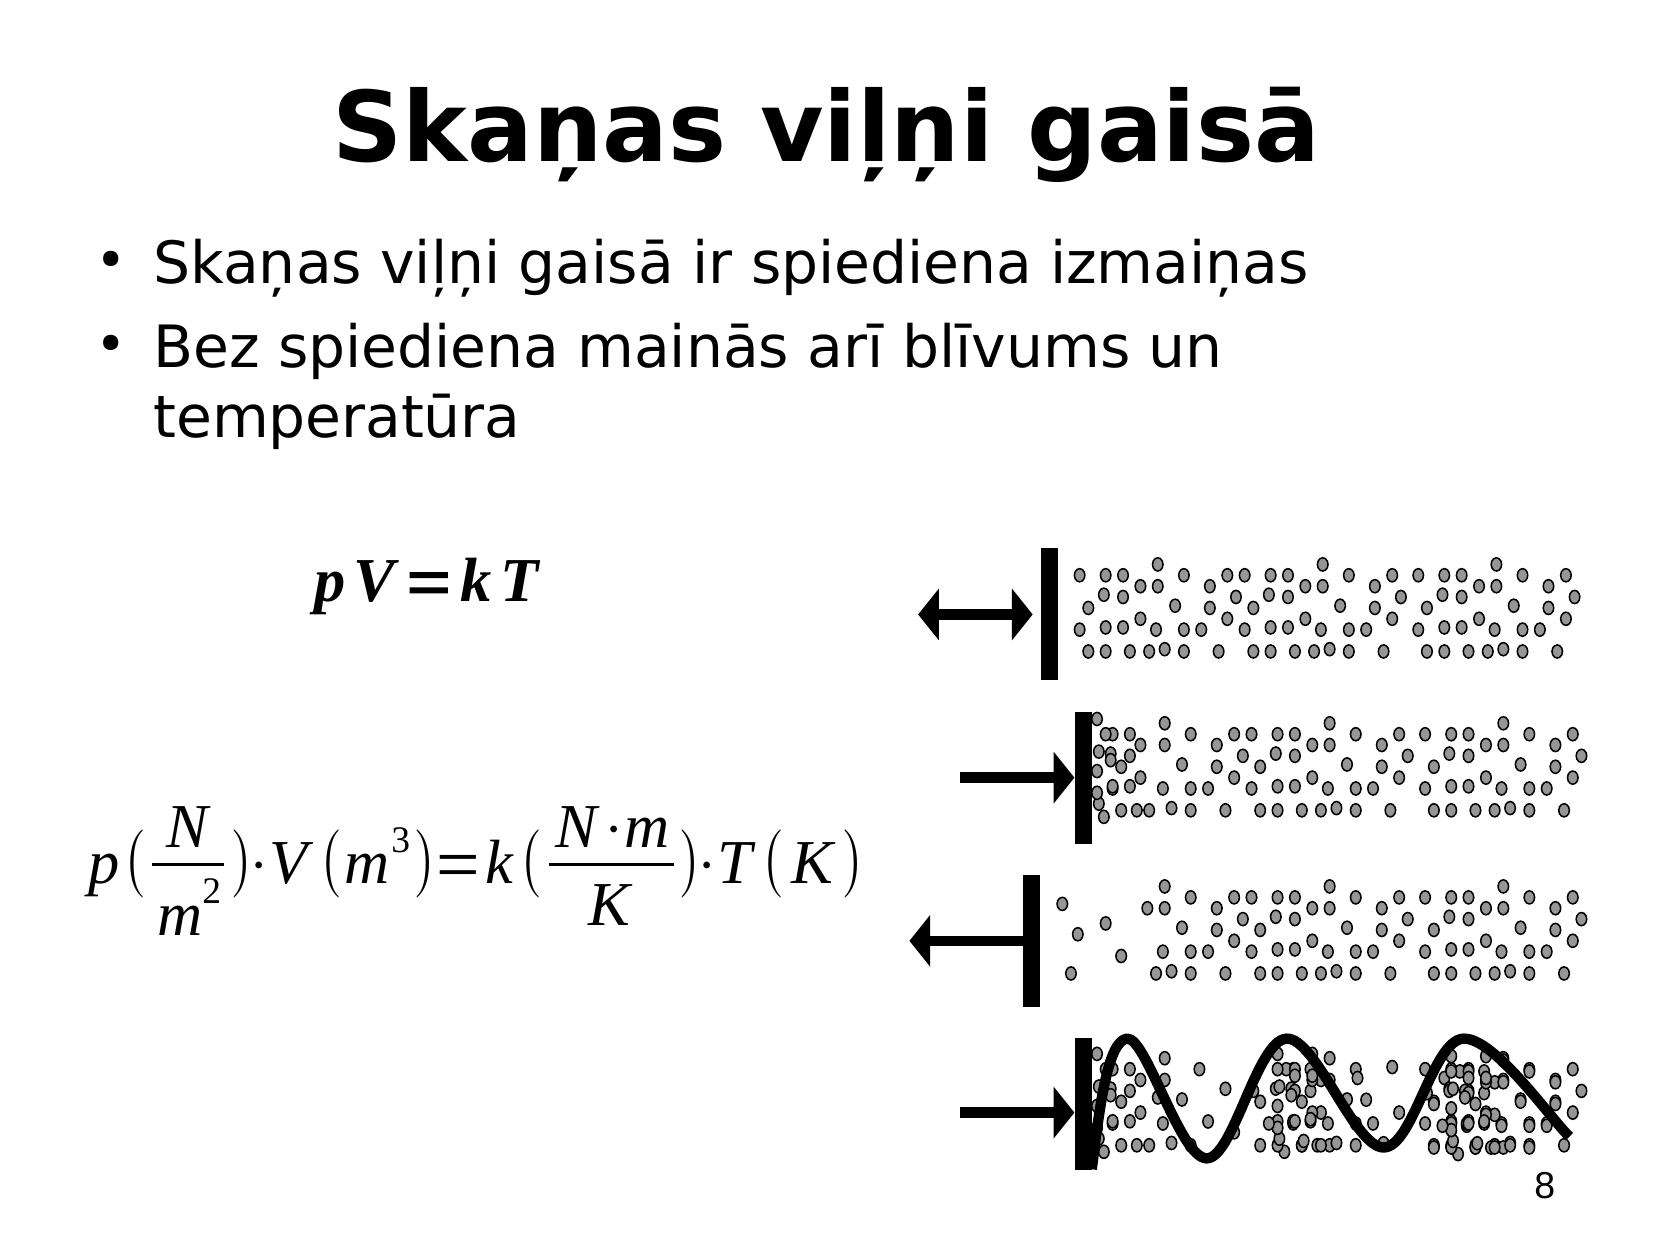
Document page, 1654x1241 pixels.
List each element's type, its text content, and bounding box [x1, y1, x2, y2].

text_box [1112, 1064, 1118, 1076]
text_box [1444, 746, 1455, 761]
text_box [1100, 620, 1111, 635]
text_box [1322, 781, 1334, 796]
title Skaņas viļņi gaisā [82, 49, 1571, 196]
text_box [1248, 644, 1259, 659]
text_box [1308, 644, 1320, 659]
text_box [1315, 623, 1327, 637]
text_box [1439, 1050, 1509, 1133]
text_box [1428, 760, 1440, 774]
text_box [1169, 599, 1181, 613]
text_box [1083, 601, 1094, 615]
text_box [1100, 916, 1111, 931]
text_box [1124, 727, 1136, 741]
text_box [1524, 966, 1535, 981]
text_box [1343, 568, 1355, 582]
text_box [1131, 1138, 1155, 1152]
text_box [1331, 801, 1342, 815]
text_box [1524, 727, 1535, 741]
text_box [1270, 1079, 1285, 1096]
text_box [1498, 879, 1509, 894]
text_box [1496, 945, 1507, 959]
text_box [1367, 945, 1379, 959]
text_box [1428, 1138, 1440, 1155]
text_box [1152, 1091, 1160, 1105]
text_box [1315, 803, 1327, 817]
text_box [1307, 934, 1318, 948]
text_box [1239, 568, 1250, 582]
text_box [1246, 945, 1257, 959]
text_box [1202, 945, 1214, 959]
text_box [1376, 760, 1388, 774]
text_box [1496, 781, 1507, 796]
text_box [1550, 901, 1561, 915]
text_box [1567, 890, 1579, 904]
text_box [1324, 1051, 1335, 1065]
text_box [1393, 771, 1405, 785]
text_box [1100, 644, 1111, 659]
text_box [1272, 779, 1283, 793]
text_box [1524, 945, 1535, 959]
text_box [1456, 568, 1467, 582]
text_box [1166, 964, 1177, 978]
text_box [1461, 1114, 1474, 1133]
text_box [1524, 890, 1535, 904]
text_box [1386, 612, 1398, 626]
text_box [1470, 966, 1481, 981]
text_box [1289, 727, 1301, 741]
text_box [1439, 620, 1450, 635]
text_box [1369, 579, 1381, 593]
text_box [1463, 749, 1474, 763]
text_box [1491, 579, 1502, 593]
text_box [1369, 601, 1381, 615]
text_box [1480, 901, 1492, 915]
text_box [1541, 1117, 1552, 1133]
text_box [1482, 644, 1494, 659]
text_box [1550, 738, 1561, 752]
text_box [1350, 781, 1362, 796]
text_box [1567, 1062, 1579, 1076]
text_box [1350, 1062, 1363, 1085]
text_box [1305, 1105, 1334, 1131]
text_box [1023, 875, 1040, 1007]
text_box [1166, 801, 1177, 815]
text_box [1576, 1084, 1587, 1098]
text_box [1152, 557, 1164, 572]
text_box [1498, 901, 1509, 915]
text_box [1213, 644, 1224, 659]
text_box [1498, 642, 1509, 656]
text_box [1393, 934, 1405, 948]
text_box [1307, 771, 1318, 785]
text_box [1296, 966, 1308, 981]
text_box [1463, 727, 1474, 741]
text_box [1185, 966, 1196, 981]
text_box [1237, 912, 1249, 926]
text_box [1282, 590, 1294, 604]
text_box [1456, 590, 1467, 604]
text_box [1098, 588, 1110, 602]
text_box [1124, 1062, 1136, 1076]
text_box [1524, 1062, 1535, 1078]
text_box [1135, 1073, 1146, 1087]
text_box [1541, 945, 1552, 959]
text_box [1541, 781, 1552, 796]
text_box [1517, 644, 1528, 659]
text_box [1378, 644, 1389, 659]
text_box [1135, 612, 1146, 626]
chart [82, 791, 863, 949]
text_box [1558, 803, 1570, 817]
text_box [1331, 964, 1342, 978]
text_box [1463, 779, 1474, 793]
text_box [1150, 966, 1162, 981]
text_box [1185, 890, 1196, 904]
text_box [1222, 612, 1233, 626]
text_box [1515, 1092, 1526, 1109]
text_box [1072, 927, 1084, 941]
text_box [1386, 1060, 1398, 1074]
text_box [1508, 599, 1520, 613]
text_box [1378, 1136, 1389, 1142]
text_box [1402, 749, 1414, 763]
text_box [1350, 803, 1362, 817]
text_box [1272, 966, 1283, 981]
text_box [1393, 727, 1405, 741]
text_box [1254, 923, 1266, 937]
text_box [1159, 642, 1171, 656]
text_box [1265, 620, 1276, 635]
text_box [1343, 644, 1355, 659]
text_box [1124, 644, 1136, 659]
text_box [1515, 757, 1526, 772]
text_box [1117, 590, 1129, 604]
text_box [1360, 623, 1372, 637]
text_box [1311, 1047, 1318, 1055]
text_box [1099, 1133, 1110, 1159]
text_box [1204, 579, 1216, 593]
text_box [1093, 745, 1136, 774]
text_box [1445, 890, 1457, 904]
text_box [1166, 1136, 1177, 1150]
text_box [1160, 1073, 1171, 1087]
text_box [1480, 1052, 1491, 1063]
text_box [1463, 644, 1474, 659]
text_box [1437, 588, 1448, 602]
text_box [1504, 801, 1516, 815]
text_box [1246, 727, 1257, 741]
text_box [1176, 921, 1188, 935]
text_box [1350, 945, 1362, 959]
text_box [1300, 612, 1311, 626]
text_box [1393, 1105, 1405, 1120]
text_box [1480, 934, 1492, 948]
text_box [1463, 942, 1474, 957]
text_box [1445, 803, 1457, 817]
text_box [1159, 1051, 1171, 1065]
text_box [1176, 757, 1188, 772]
text_box [1228, 771, 1240, 785]
text_box [1558, 1139, 1570, 1152]
text_box [1117, 620, 1129, 635]
text_box [1463, 912, 1474, 926]
text_box [1419, 890, 1431, 904]
text_box [1159, 716, 1171, 730]
text_box [1543, 601, 1554, 615]
text_box [1324, 642, 1335, 656]
text_box [1107, 1082, 1136, 1109]
text_box [1498, 738, 1509, 752]
list Skaņas viļņi gaisā ir spiediena izmaiņas Bez spiediena mainās arī blīvums un temperatūra [82, 225, 1538, 473]
text_box [1489, 803, 1500, 817]
text_box [1576, 912, 1587, 926]
text_box [1491, 557, 1502, 572]
text_box [1324, 738, 1335, 752]
text_box [1419, 1116, 1431, 1131]
text_box [1254, 1138, 1266, 1152]
text_box [1228, 934, 1240, 948]
text_box [1115, 803, 1127, 817]
text_box [1159, 738, 1171, 752]
text_box [1178, 623, 1190, 637]
text_box [1107, 779, 1118, 796]
text_box [1376, 901, 1388, 915]
text_box [1263, 1114, 1290, 1159]
text_box [1419, 945, 1431, 959]
text_box [1550, 760, 1561, 774]
text_box [1239, 623, 1250, 637]
text_box [1428, 923, 1440, 937]
text_box [1289, 749, 1301, 763]
text_box [1117, 568, 1129, 582]
text_box [1100, 727, 1118, 741]
text_box [1220, 966, 1231, 981]
text_box [1234, 1129, 1240, 1139]
text_box [1350, 727, 1362, 741]
text_box [1543, 579, 1554, 593]
text_box [1517, 568, 1528, 582]
text_box [1350, 1138, 1362, 1152]
text_box [1312, 1136, 1342, 1152]
text_box [1076, 712, 1110, 843]
text_box [1524, 1138, 1535, 1155]
text_box [1057, 897, 1068, 911]
text_box [1157, 945, 1169, 959]
text_box [1419, 781, 1431, 796]
text_box [1456, 620, 1467, 635]
text_box [1551, 644, 1563, 659]
text_box [1074, 568, 1085, 582]
text_box [1550, 1073, 1561, 1089]
text_box [1428, 966, 1440, 981]
text_box [1393, 890, 1405, 904]
text_box [1515, 921, 1526, 935]
text_box [1194, 1062, 1205, 1076]
text_box [1558, 966, 1570, 981]
text_box [1100, 568, 1111, 582]
text_box [1254, 966, 1266, 981]
text_box [1444, 910, 1455, 924]
text_box [1115, 1138, 1127, 1152]
text_box [1272, 727, 1283, 741]
text_box [1413, 623, 1424, 637]
text_box [1480, 771, 1492, 785]
text_box [1473, 579, 1485, 593]
text_box [1385, 966, 1396, 981]
text_box [1176, 1092, 1188, 1107]
text_box [1324, 716, 1335, 730]
text_box [1421, 601, 1433, 615]
text_box [1124, 771, 1146, 793]
text_box [1211, 923, 1223, 937]
text_box [1560, 612, 1572, 626]
text_box [1253, 1086, 1266, 1109]
text_box [1445, 942, 1457, 957]
text_box [1289, 779, 1301, 793]
text_box [1159, 901, 1171, 915]
text_box [1093, 1079, 1100, 1093]
text_box [1498, 716, 1509, 730]
text_box [1222, 568, 1233, 582]
text_box [1489, 623, 1500, 637]
text_box [1185, 803, 1196, 817]
text_box [1524, 781, 1535, 796]
text_box [1324, 901, 1335, 915]
text_box [1413, 568, 1424, 582]
text_box [1343, 623, 1355, 637]
text_box [1376, 738, 1388, 752]
text_box [1315, 966, 1327, 981]
text_box [1202, 1114, 1214, 1129]
text_box [1569, 590, 1580, 604]
text_box [1220, 803, 1231, 817]
text_box [1270, 746, 1282, 761]
text_box [1270, 910, 1282, 924]
text_box [1445, 779, 1457, 793]
text_box [1211, 738, 1223, 752]
text_box [1341, 921, 1353, 935]
text_box [1534, 623, 1546, 637]
text_box [1041, 549, 1058, 680]
text_box [1445, 727, 1457, 741]
text_box [1350, 890, 1362, 904]
text_box [1296, 1134, 1309, 1152]
text_box [1324, 879, 1335, 894]
text_box [1307, 738, 1318, 752]
text_box [1576, 749, 1587, 763]
text_box [1395, 590, 1407, 604]
text_box [1157, 1116, 1169, 1131]
text_box [1083, 644, 1094, 659]
text_box [1480, 738, 1492, 752]
text_box [1437, 1101, 1464, 1161]
text_box [1445, 966, 1457, 981]
text_box [1272, 1099, 1283, 1113]
text_box [1178, 644, 1190, 659]
text_box [1550, 923, 1561, 937]
text_box [1567, 934, 1579, 948]
text_box [1289, 912, 1301, 926]
text_box [1272, 803, 1283, 817]
text_box [1150, 623, 1162, 637]
text_box [1254, 760, 1266, 774]
text_box [1473, 612, 1485, 626]
text_box [1246, 781, 1257, 796]
text_box [1211, 901, 1223, 915]
text_box [1265, 568, 1276, 582]
text_box [1317, 557, 1329, 572]
text_box [1343, 1092, 1353, 1105]
text_box [1131, 803, 1155, 817]
text_box [1289, 644, 1301, 659]
text_box [1341, 757, 1353, 772]
text_box [1567, 771, 1579, 785]
text_box [1385, 803, 1396, 817]
text_box [1428, 803, 1440, 817]
text_box [1282, 568, 1294, 582]
text_box [1567, 1105, 1579, 1120]
text_box [1220, 1082, 1231, 1096]
text_box [1143, 644, 1155, 659]
text_box [1524, 1116, 1535, 1133]
text_box [1287, 1114, 1301, 1131]
text_box [1185, 781, 1196, 796]
text_box [1350, 966, 1362, 981]
text_box [1419, 1062, 1430, 1076]
text_box [1228, 890, 1240, 904]
text_box [1489, 966, 1500, 981]
text_box [1360, 1093, 1372, 1107]
text_box [1560, 568, 1572, 582]
text_box [1135, 738, 1146, 752]
text_box [1204, 601, 1216, 615]
text_box [1152, 579, 1164, 593]
text_box [1065, 966, 1077, 981]
text_box [1142, 901, 1153, 915]
text_box [1273, 1048, 1283, 1061]
text_box [1334, 599, 1346, 613]
text_box [1376, 923, 1388, 937]
text_box [1124, 1105, 1146, 1128]
text_box [1524, 803, 1535, 817]
chart [307, 544, 544, 615]
text_box [1282, 620, 1294, 635]
text_box [1485, 1136, 1516, 1155]
text_box [1300, 579, 1311, 593]
text_box [1076, 1038, 1103, 1170]
text_box [1248, 601, 1259, 615]
text_box [1228, 727, 1240, 741]
text_box [1157, 781, 1169, 796]
text_box [1504, 964, 1516, 978]
text_box [1263, 588, 1275, 602]
text_box [1074, 623, 1085, 637]
text_box [1427, 1089, 1440, 1111]
text_box [1296, 803, 1308, 817]
text_box [1159, 879, 1171, 894]
text_box [1386, 568, 1398, 582]
text_box [1419, 727, 1431, 741]
text_box [1439, 568, 1450, 582]
text_box [1567, 727, 1579, 741]
text_box [1211, 760, 1223, 774]
text_box [1463, 890, 1474, 904]
text_box [1439, 644, 1450, 659]
text_box [1402, 912, 1414, 926]
text_box [1254, 803, 1266, 817]
text_box [1265, 644, 1276, 659]
text_box [1517, 623, 1528, 637]
text_box [1470, 803, 1481, 817]
text_box [1237, 749, 1249, 763]
text_box [1367, 1116, 1379, 1131]
text_box [1289, 942, 1301, 957]
text_box [1272, 1062, 1324, 1109]
text_box [1502, 1051, 1509, 1059]
text_box [1470, 1136, 1483, 1155]
text_box [1178, 568, 1190, 582]
text_box [1230, 590, 1242, 604]
text_box [1135, 579, 1146, 593]
text_box [1322, 945, 1334, 959]
text_box [1550, 1095, 1561, 1111]
text_box [1317, 579, 1329, 593]
text_box [1202, 781, 1214, 796]
text_box [1289, 890, 1301, 904]
text_box [1107, 1114, 1118, 1131]
text_box [1246, 890, 1257, 904]
text_box [1307, 901, 1318, 915]
text_box [1115, 949, 1127, 963]
text_box [1421, 644, 1433, 659]
text_box [1272, 942, 1283, 957]
text_box [1367, 781, 1379, 796]
text_box [1185, 727, 1196, 741]
text_box [1185, 945, 1196, 959]
text_box [1195, 623, 1207, 637]
text_box [1272, 890, 1283, 904]
